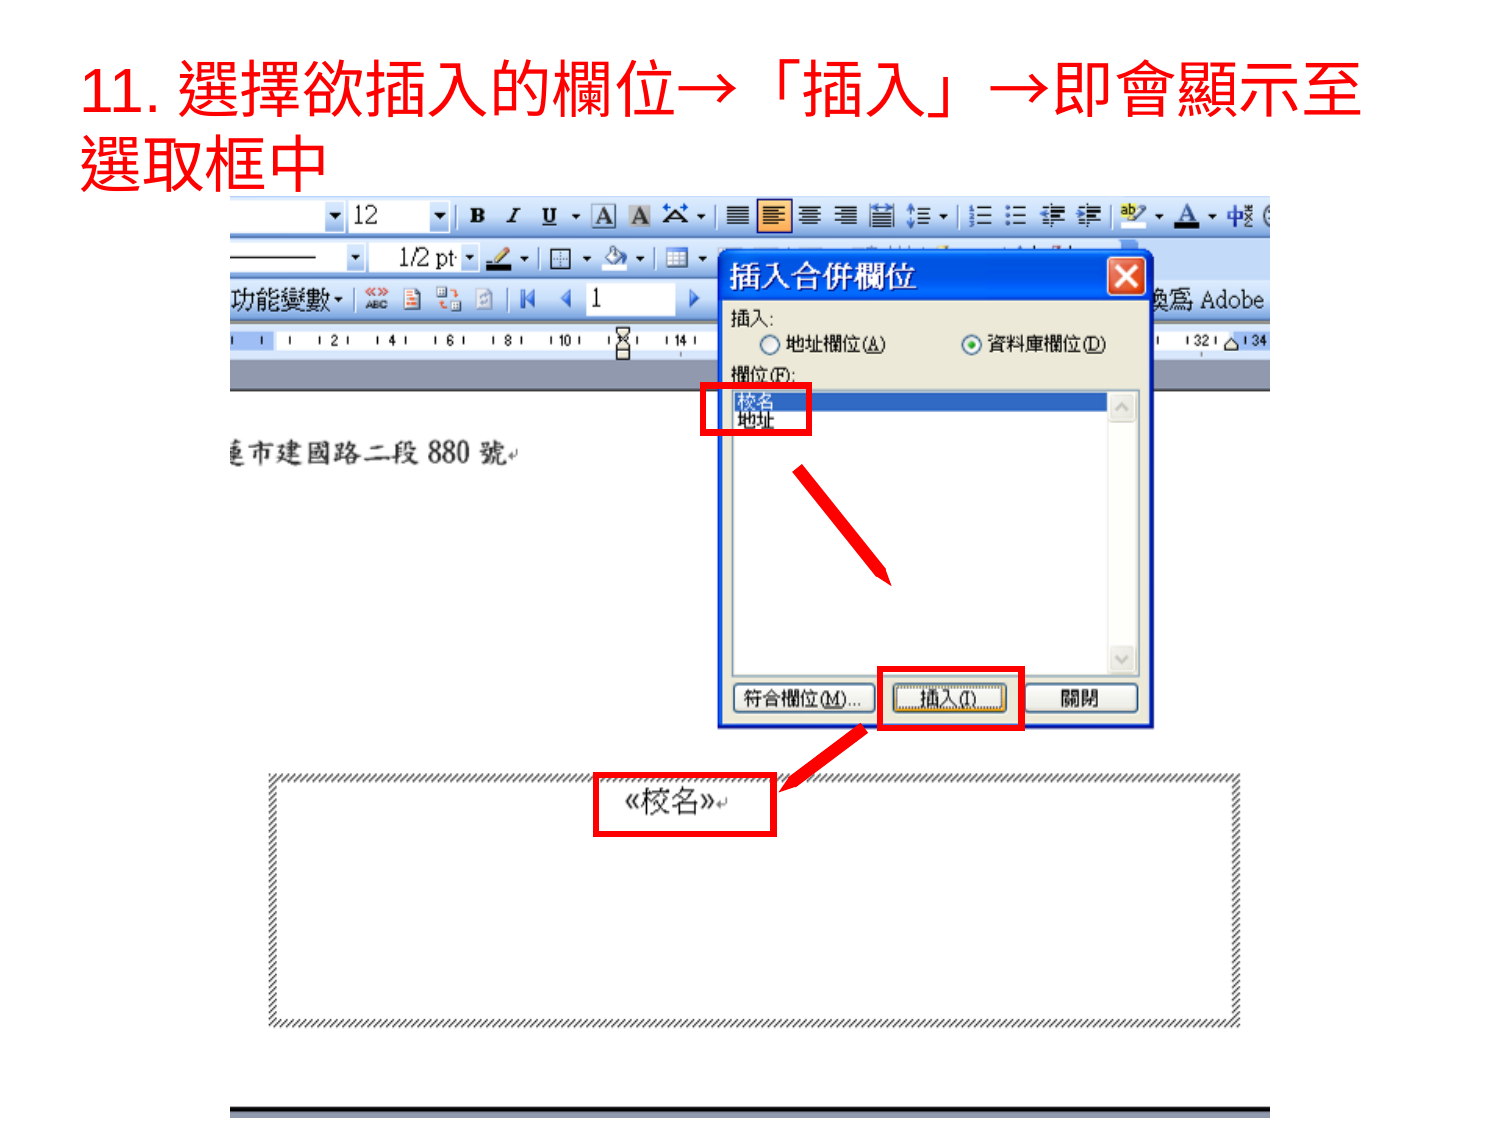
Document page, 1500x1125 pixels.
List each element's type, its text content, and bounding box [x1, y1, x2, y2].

picture [230, 208, 1270, 1118]
text_box 11.選擇欲插入的欄位→「插入」→即會顯示至選取框中 [64, 42, 1412, 208]
